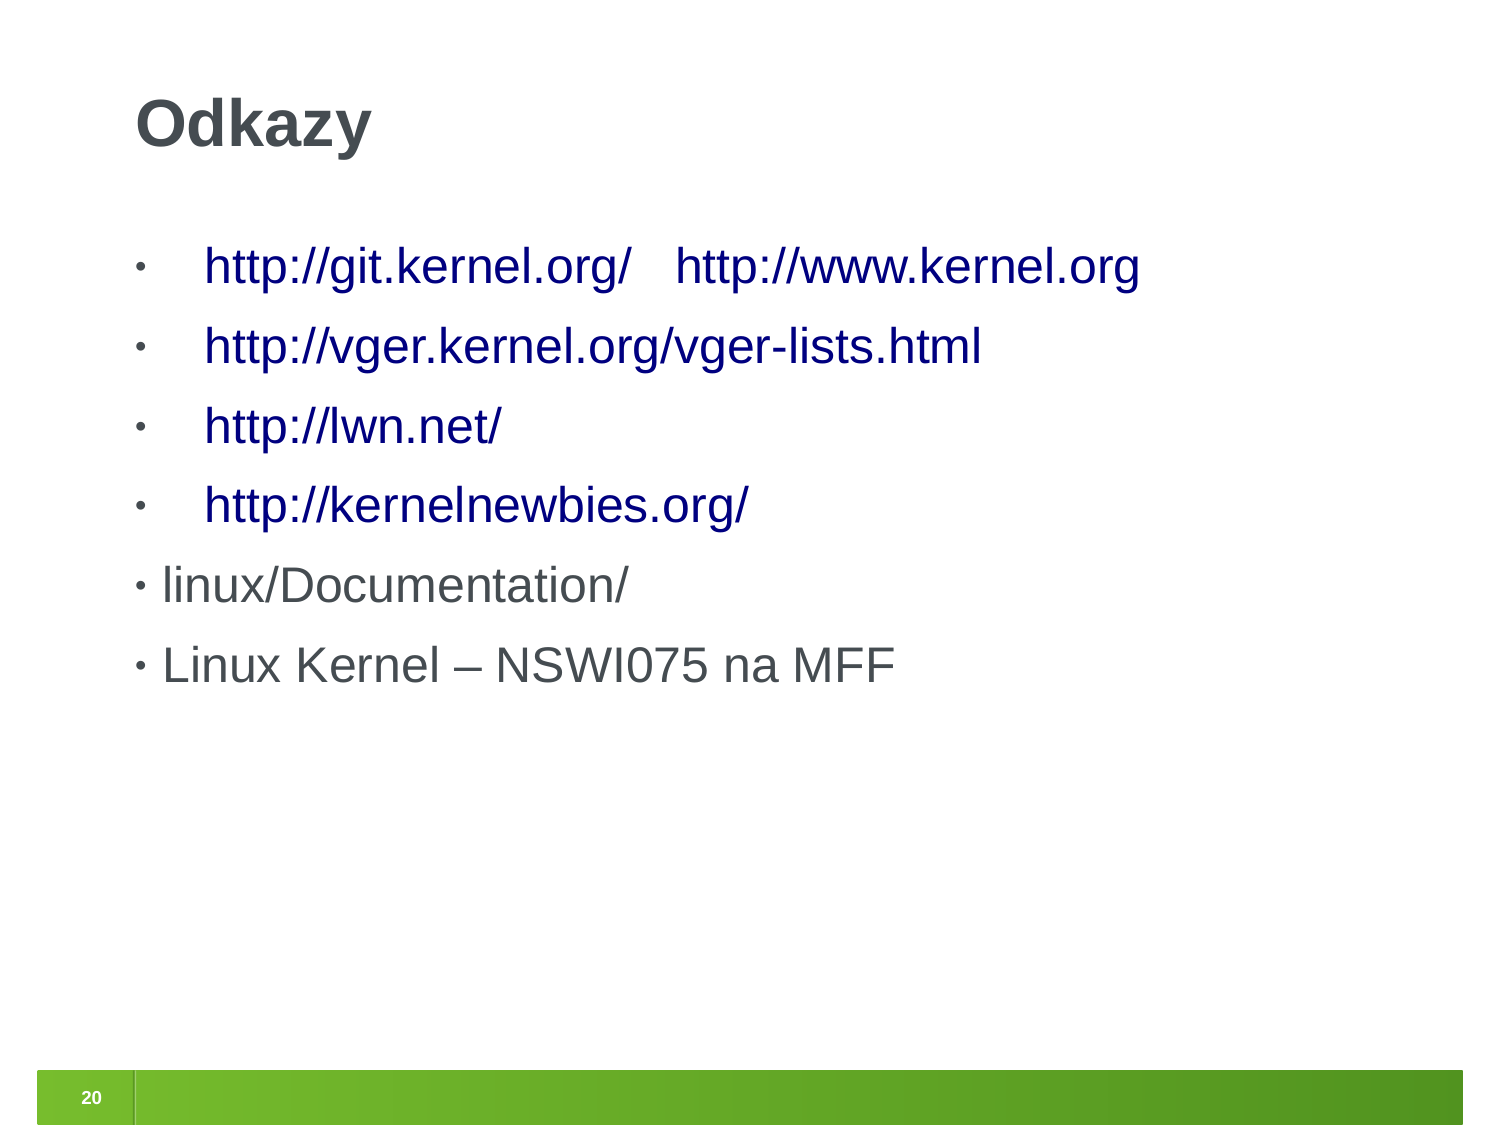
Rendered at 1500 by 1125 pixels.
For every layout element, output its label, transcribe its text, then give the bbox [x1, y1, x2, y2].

title Odkazy [135, 41, 1372, 204]
list http://git.kernel.org/ http://www.kernel.org http://vger.kernel.org/vger-lists.html http://lwn.net/ http://kernelnewbies.org/ linux/Documentation/ Linux Kernel – NSWI075 na MFF [135, 238, 1372, 982]
